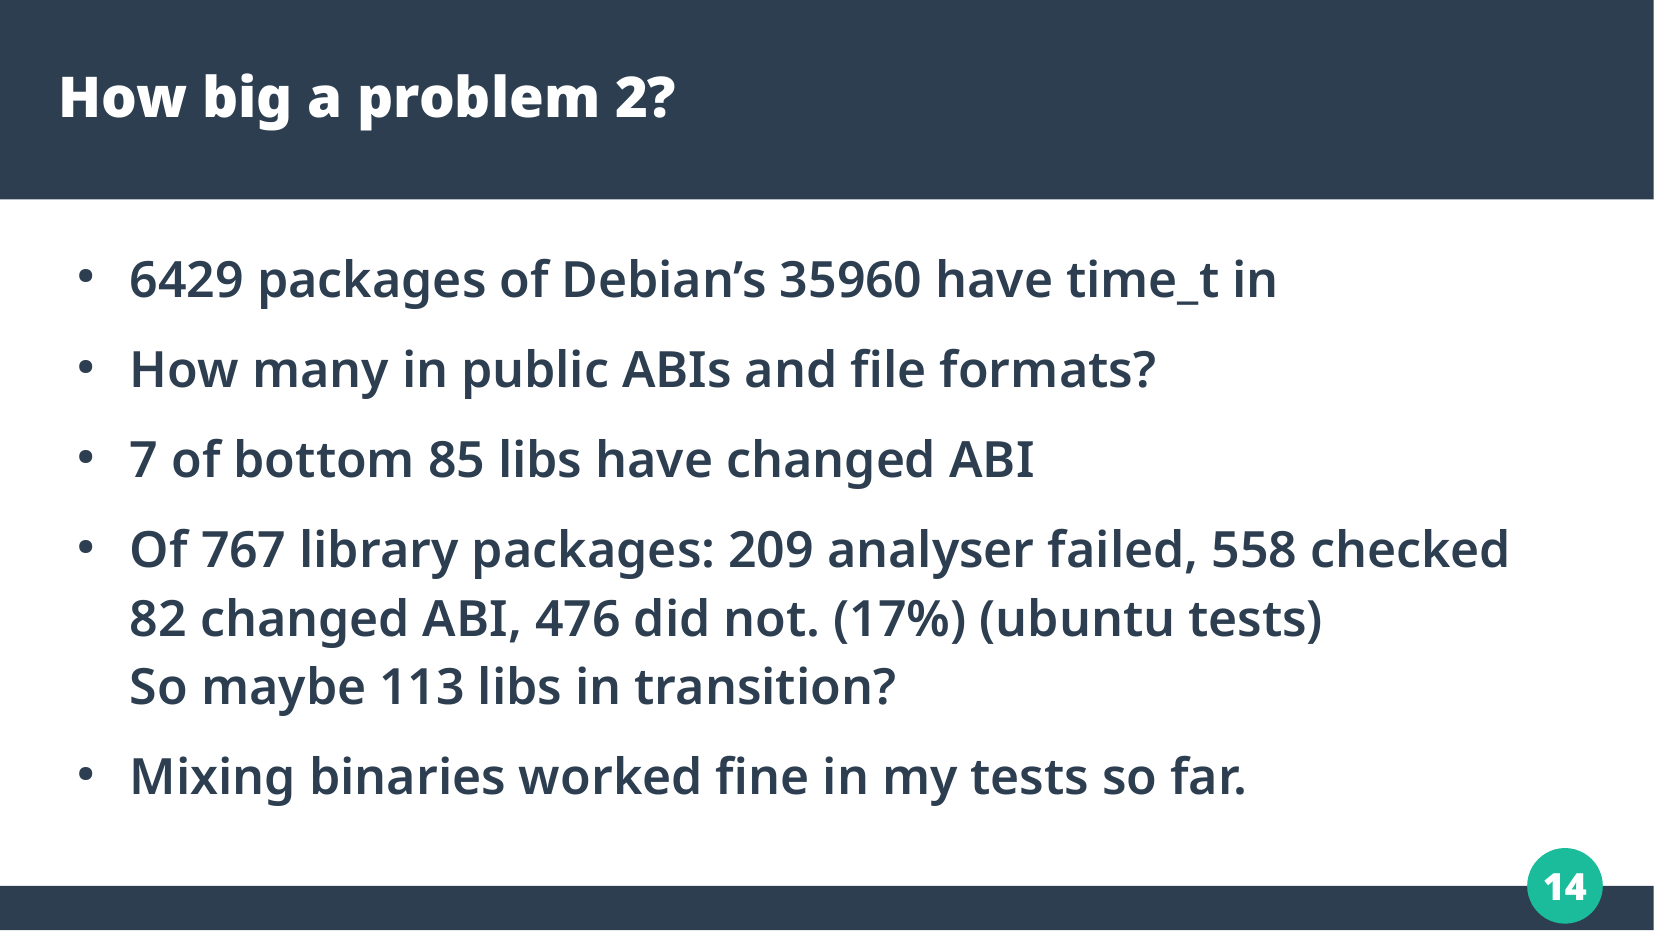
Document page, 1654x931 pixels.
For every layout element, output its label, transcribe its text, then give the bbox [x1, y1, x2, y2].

list 6429 packages of Debian’s 35960 have time_t in How many in public ABIs and file formats? 7 of bottom 85 libs have changed ABI Of 767 library packages: 209 analyser failed, 558 checked 82 changed ABI, 476 did not. (17%) (ubuntu tests) So maybe 113 libs in transition? Mixing binaries worked fine in my tests so far. [59, 243, 1595, 864]
title How big a problem 2? [59, 37, 1595, 155]
